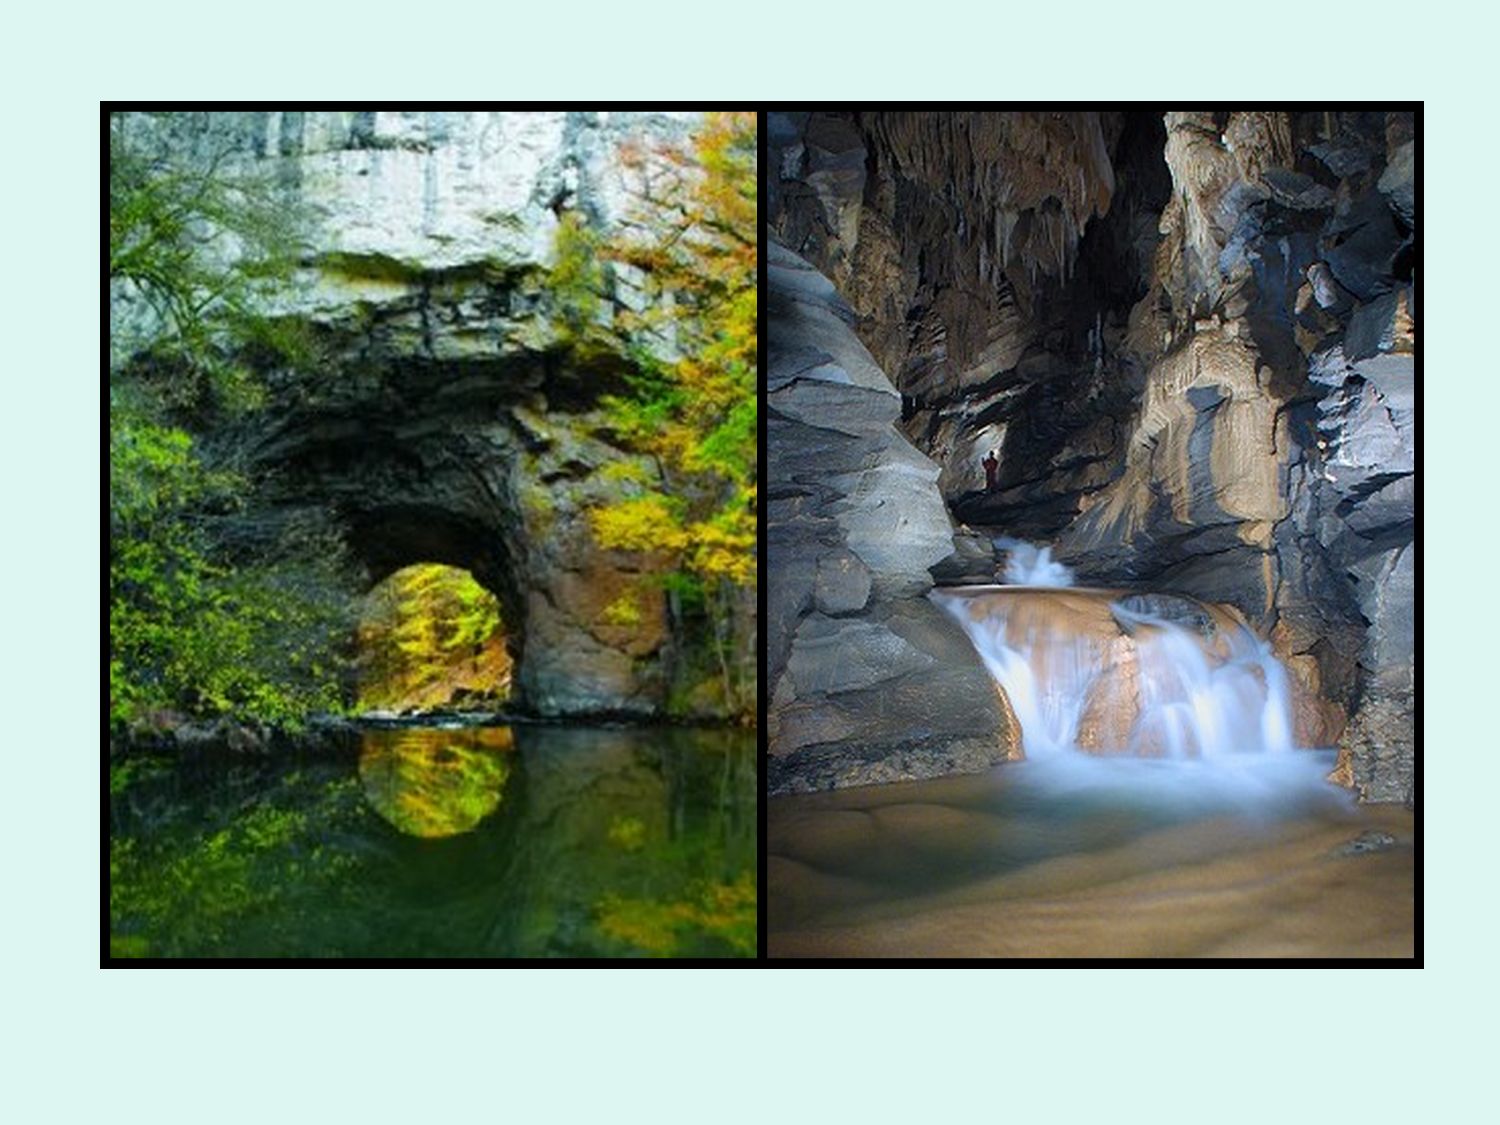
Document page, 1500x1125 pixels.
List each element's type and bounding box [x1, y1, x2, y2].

picture [100, 101, 1424, 969]
